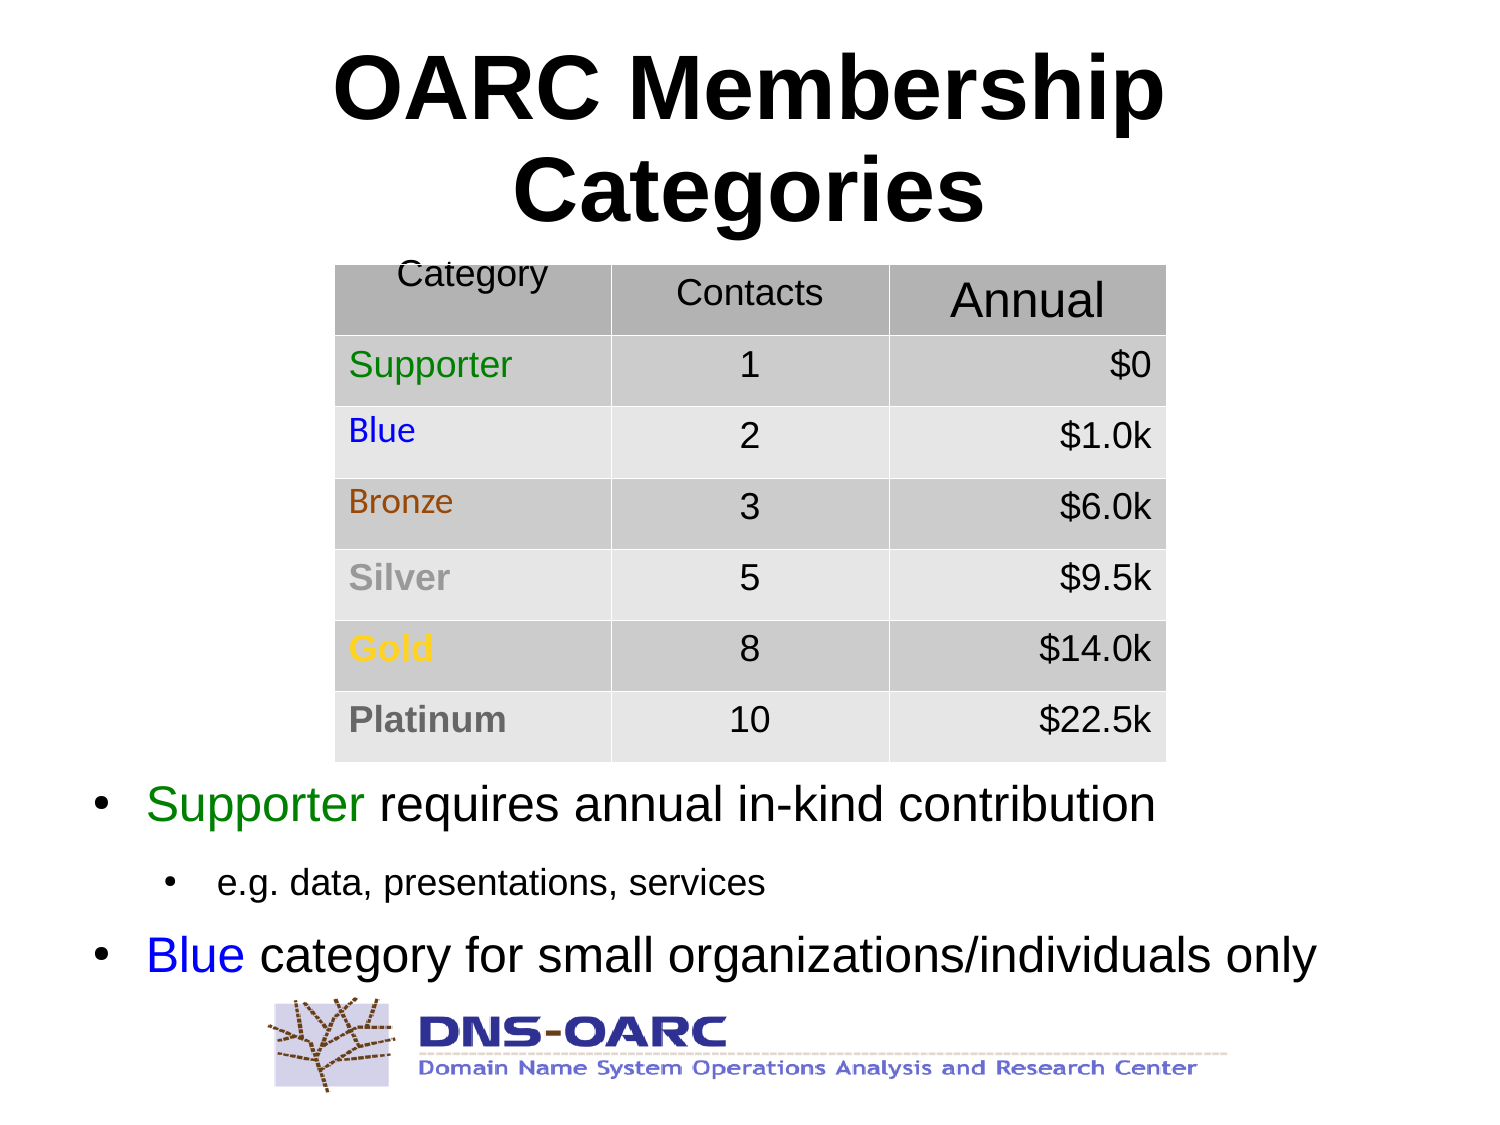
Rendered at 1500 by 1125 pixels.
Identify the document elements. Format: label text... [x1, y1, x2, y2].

table_cell $22.5k [890, 692, 1166, 762]
table_header Annual [890, 265, 1166, 335]
table_header Contacts [612, 265, 889, 335]
table_cell $6.0k [890, 479, 1166, 549]
table_cell 8 [612, 621, 889, 691]
table_cell 3 [612, 479, 889, 549]
table_cell $1.0k [890, 407, 1166, 478]
table_cell Platinum [335, 692, 611, 762]
picture [214, 991, 1259, 1099]
table_cell Bronze [335, 479, 611, 549]
table_cell $9.5k [890, 550, 1166, 620]
table_cell Supporter [335, 336, 611, 406]
table_cell Silver [335, 550, 611, 620]
table_cell $14.0k [890, 621, 1166, 691]
table_cell 2 [612, 407, 889, 478]
table_header Category [335, 265, 611, 335]
title OARC Membership Categories [75, 36, 1425, 242]
table_cell $0 [890, 336, 1166, 406]
table_cell 1 [612, 336, 889, 406]
table_cell 10 [612, 692, 889, 762]
table_cell 5 [612, 550, 889, 620]
table_cell Gold [335, 621, 611, 691]
table_cell Blue [335, 407, 611, 478]
list Supporter requires annual in-kind contribution e.g. data, presentations, services Blue category for small organizations/individuals only [75, 776, 1426, 974]
